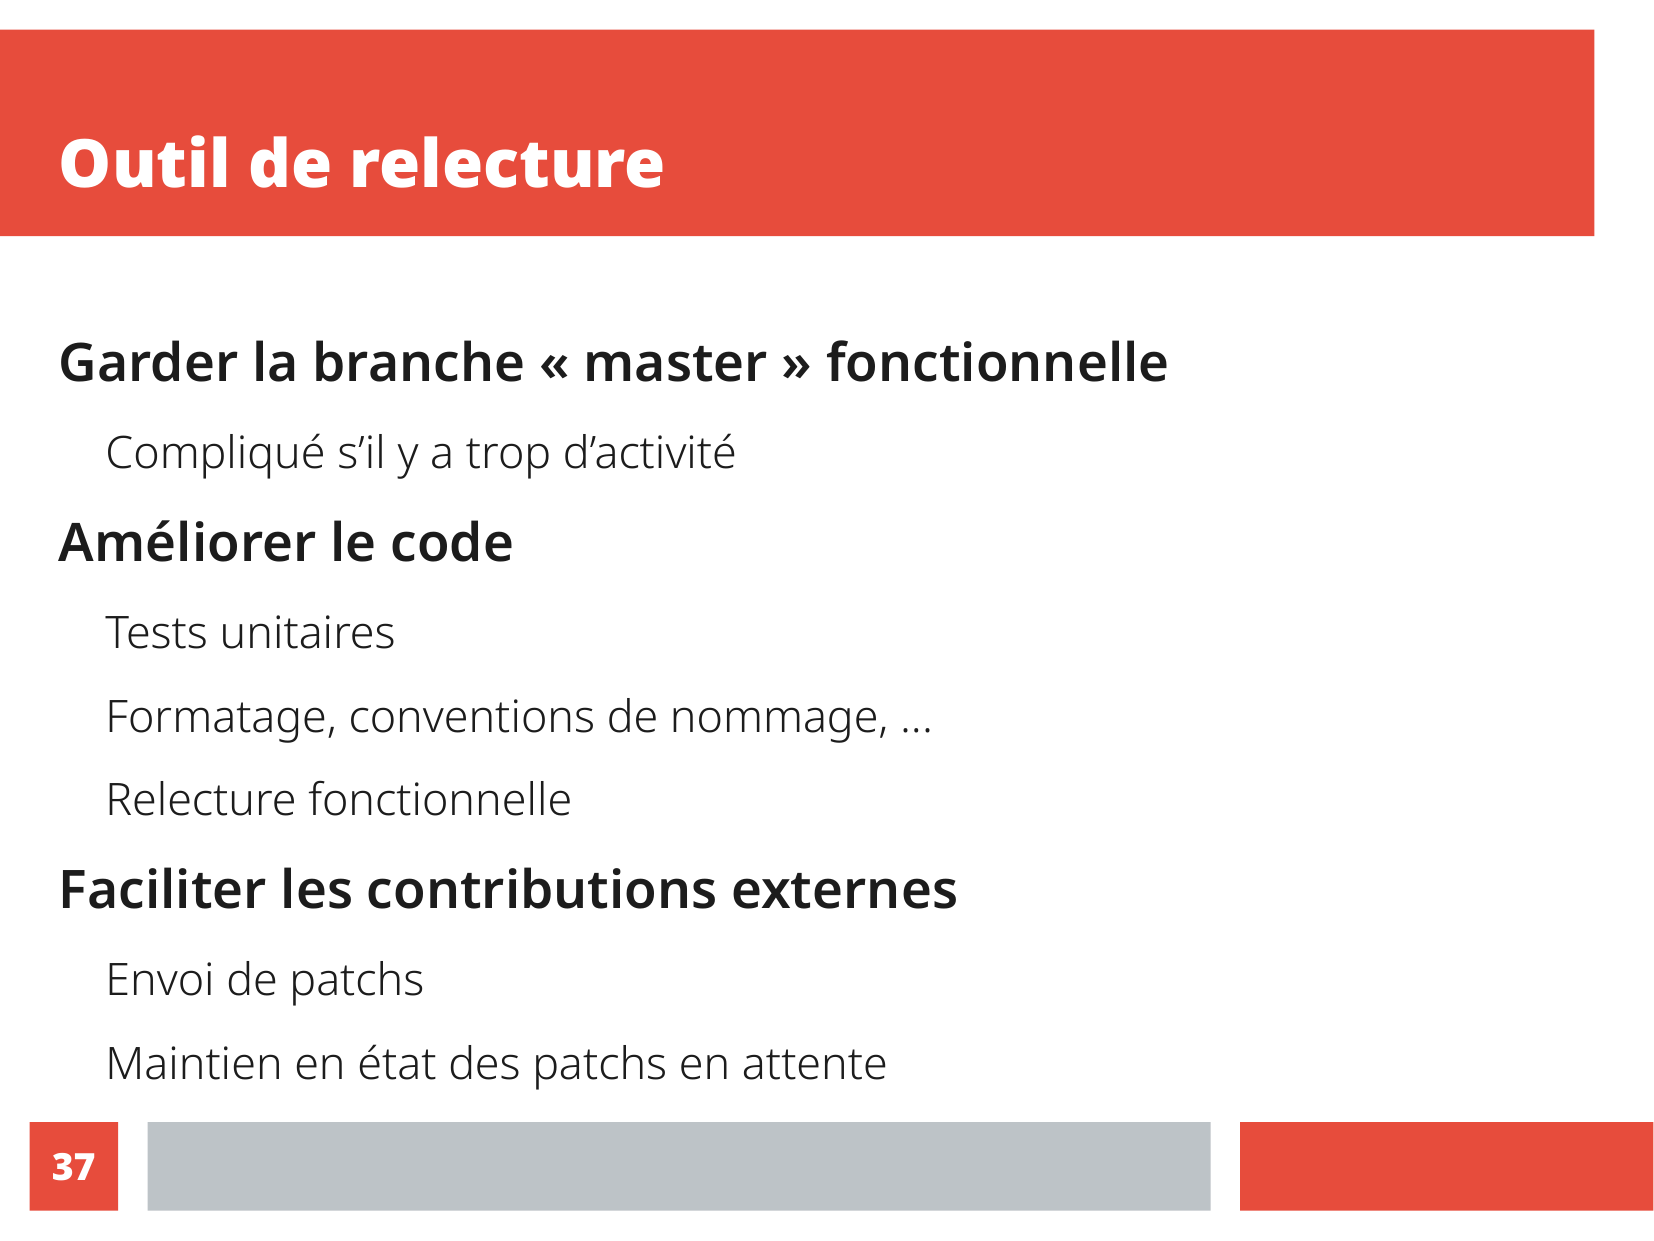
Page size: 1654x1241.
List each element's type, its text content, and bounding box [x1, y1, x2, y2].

list Garder la branche « master » fonctionnelle Compliqué s’il y a trop d’activité Améliorer le code Tests unitaires Formatage, conventions de nommage, ... Relecture fonctionnelle Faciliter les contributions externes Envoi de patchs Maintien en état des patchs en attente [59, 324, 1565, 1093]
title Outil de relecture [59, 59, 1595, 207]
